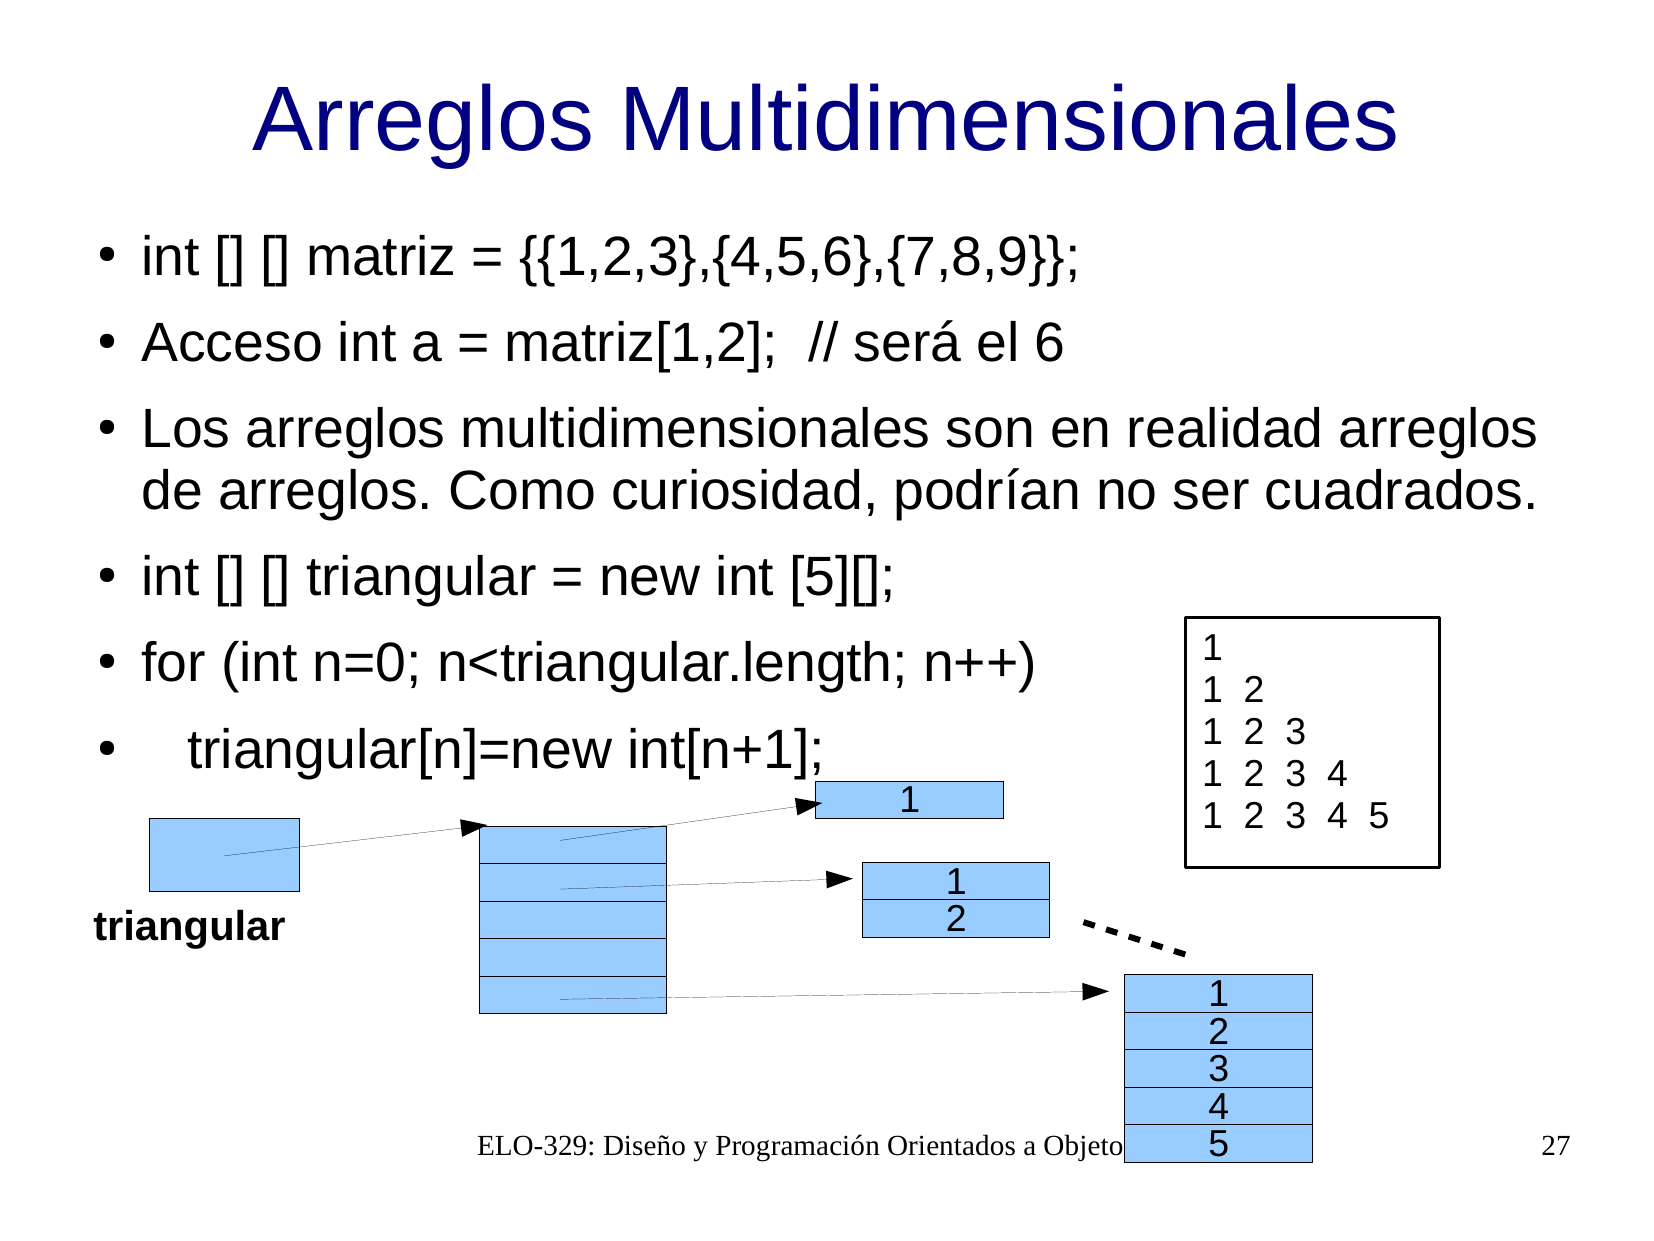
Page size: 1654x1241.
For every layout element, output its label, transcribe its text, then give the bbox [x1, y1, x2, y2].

text_box 3 [1124, 1050, 1313, 1087]
text_box triangular [78, 895, 338, 964]
text_box 1 [1124, 974, 1313, 1012]
title Arreglos Multidimensionales [82, 56, 1571, 181]
list int [] [] matriz = {{1,2,3},{4,5,6},{7,8,9}}; Acceso int a = matriz[1,2]; // será el 6 Los arreglos multidimensionales son en realidad arreglos de arreglos. Como curiosidad, podrían no ser cuadrados. int [] [] triangular = new int [5][]; for (int n=0; n<triangular.length; n++) triangular[n]=new int[n+1]; [82, 225, 1571, 788]
text_box [149, 818, 300, 892]
text_box 2 [1124, 1012, 1313, 1050]
text_box 1 [815, 781, 1004, 819]
text_box [479, 826, 667, 1014]
text_box 1 1 2 1 2 3 1 2 3 4 1 2 3 4 5 [1185, 617, 1440, 868]
text_box 1 [862, 862, 1050, 899]
text_box 4 [1124, 1087, 1313, 1124]
text_box 2 [862, 899, 1050, 938]
text_box 5 [1124, 1124, 1313, 1163]
